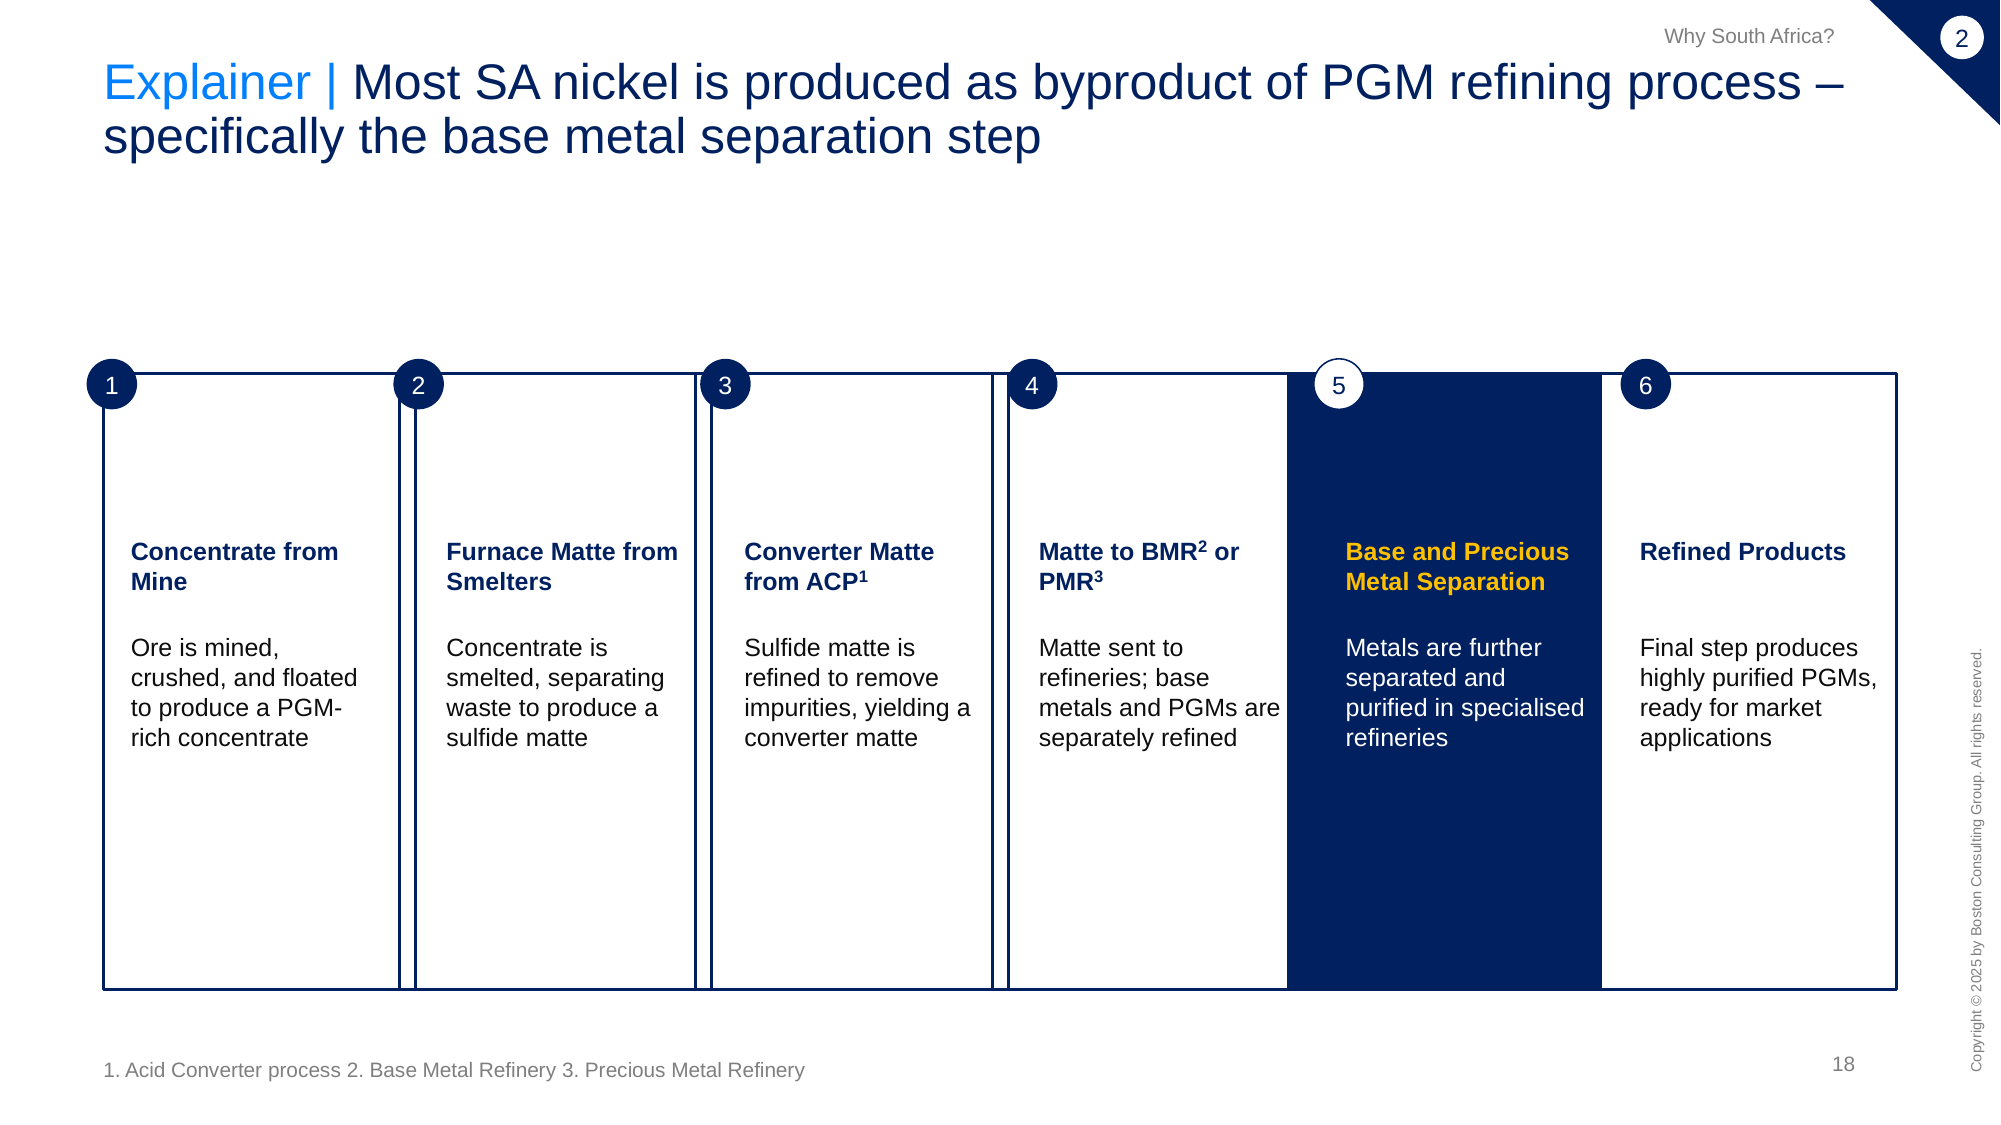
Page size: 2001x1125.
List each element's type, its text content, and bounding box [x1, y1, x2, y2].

text_box [103, 373, 398, 990]
text_box 6 [1620, 358, 1672, 410]
text_box 1. Acid Converter process 2. Base Metal Refinery 3. Precious Metal Refinery [103, 1059, 1585, 1082]
text_box [695, 373, 991, 990]
text_box Ore is mined, crushed, and floated to produce a PGM-rich concentrate [115, 623, 392, 761]
text_box 4 [1007, 358, 1058, 410]
text_box Base and Precious Metal Separation [1330, 527, 1606, 604]
text_box Sulfide matte is refined to remove impurities, yielding a converter matte [729, 623, 1005, 761]
text_box 3 [700, 358, 751, 410]
text_box 2 [1940, 15, 1984, 60]
text_box Metals are further separated and purified in specialised refineries [1330, 623, 1606, 761]
text_box [992, 373, 1287, 990]
text_box Concentrate is smelted, separating waste to produce a sulfide matte [431, 623, 707, 761]
text_box [399, 373, 694, 990]
text_box Matte to BMR2 or PMR3 [1023, 527, 1299, 604]
text_box 5 [1313, 358, 1365, 410]
text_box [1869, 0, 2000, 126]
text_box [1288, 373, 1583, 990]
text_box Matte sent to refineries; base metals and PGMs are separately refined [1023, 623, 1299, 761]
text_box 2 [393, 358, 444, 410]
text_box Concentrate from Mine [115, 527, 392, 604]
text_box Furnace Matte from Smelters [431, 527, 707, 604]
text_box Refined Products [1624, 527, 1900, 574]
text_box [1584, 373, 1897, 990]
title Explainer | Most SA nickel is produced as byproduct of PGM refining process – specifically the base metal separation step [103, 55, 1897, 165]
text_box Why South Africa? [1664, 14, 1881, 56]
text_box Final step produces highly purified PGMs, ready for market applications [1624, 623, 1900, 761]
text_box 1 [86, 358, 138, 410]
text_box Converter Matte from ACP1 [729, 527, 1005, 604]
